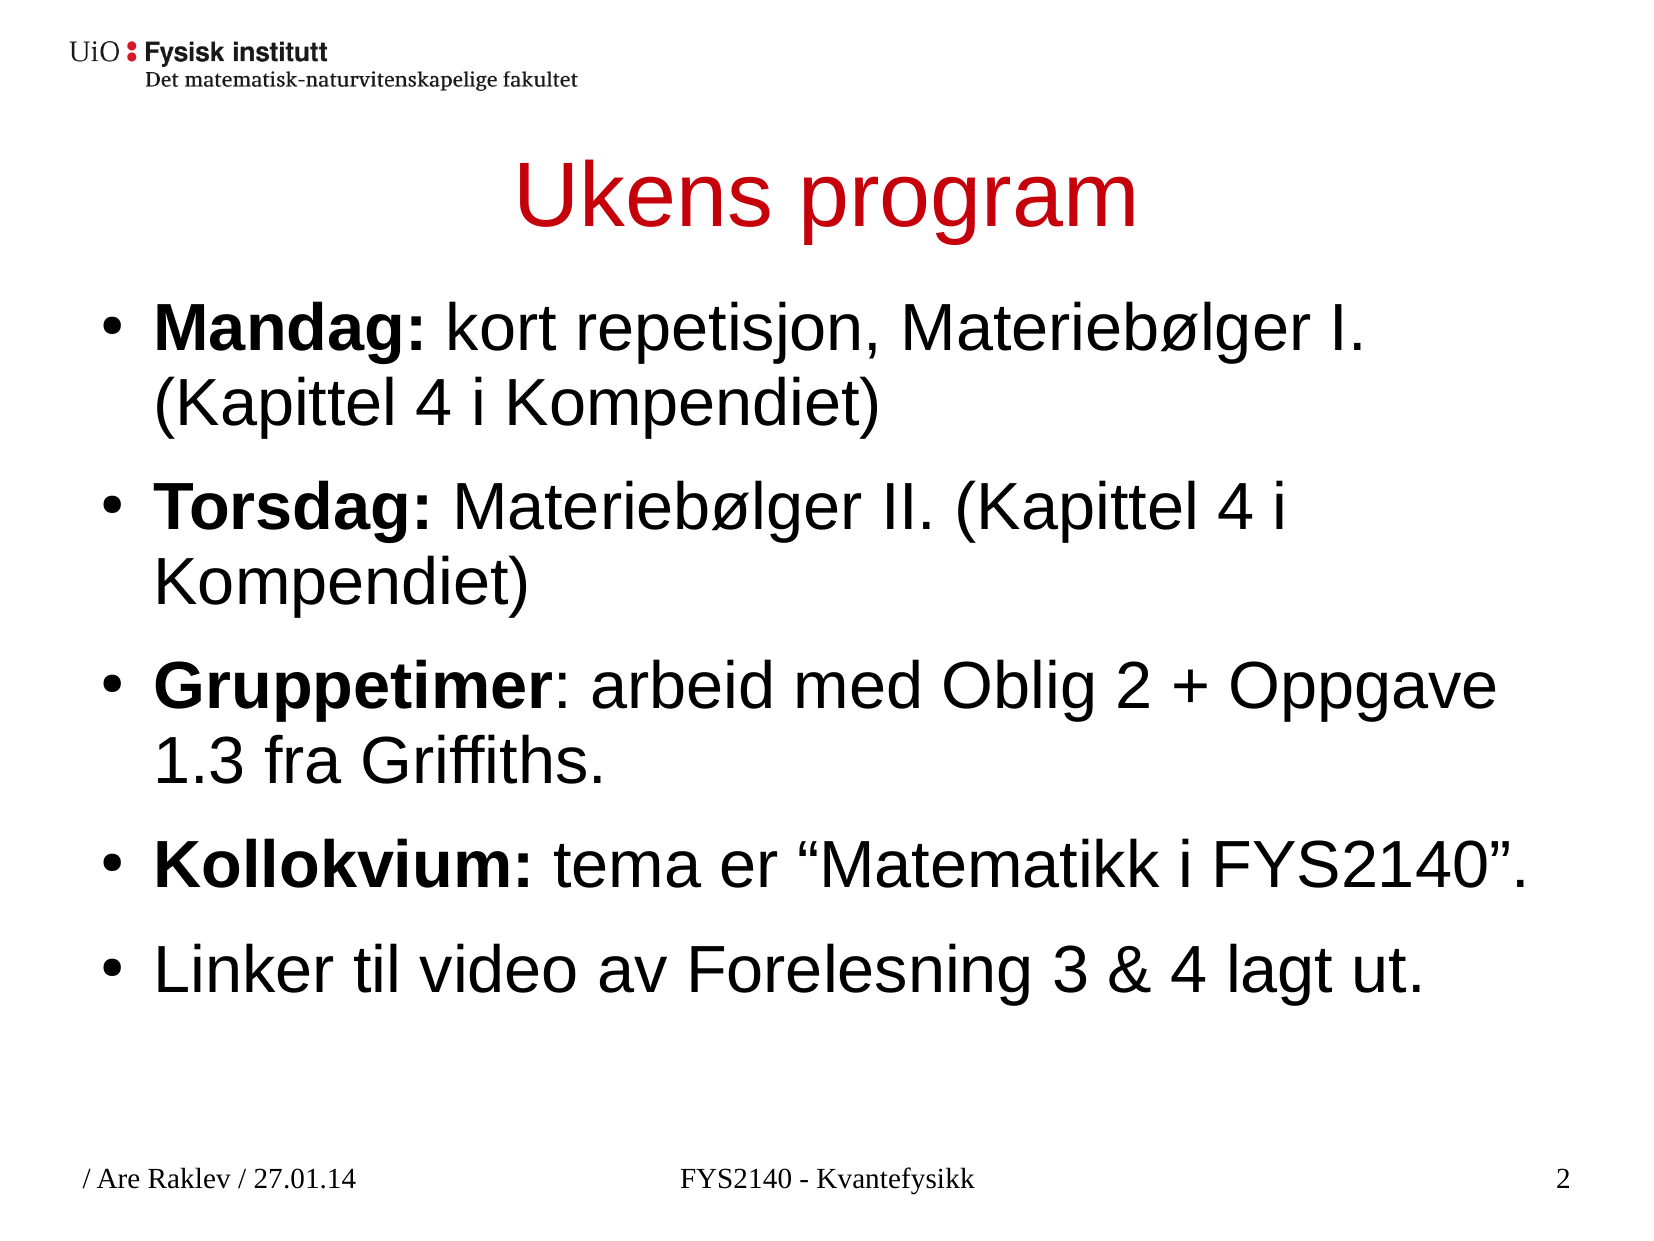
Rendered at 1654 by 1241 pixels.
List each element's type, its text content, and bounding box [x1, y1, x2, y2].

title Ukens program [82, 90, 1571, 298]
list Mandag: kort repetisjon, Materiebølger I. (Kapittel 4 i Kompendiet) Torsdag: Materiebølger II. (Kapittel 4 i Kompendiet) Gruppetimer: arbeid med Oblig 2 + Oppgave 1.3 fra Griffiths. Kollokvium: tema er “Matematikk i FYS2140”. Linker til video av Forelesning 3 & 4 lagt ut. [82, 290, 1538, 1094]
picture [68, 37, 581, 93]
